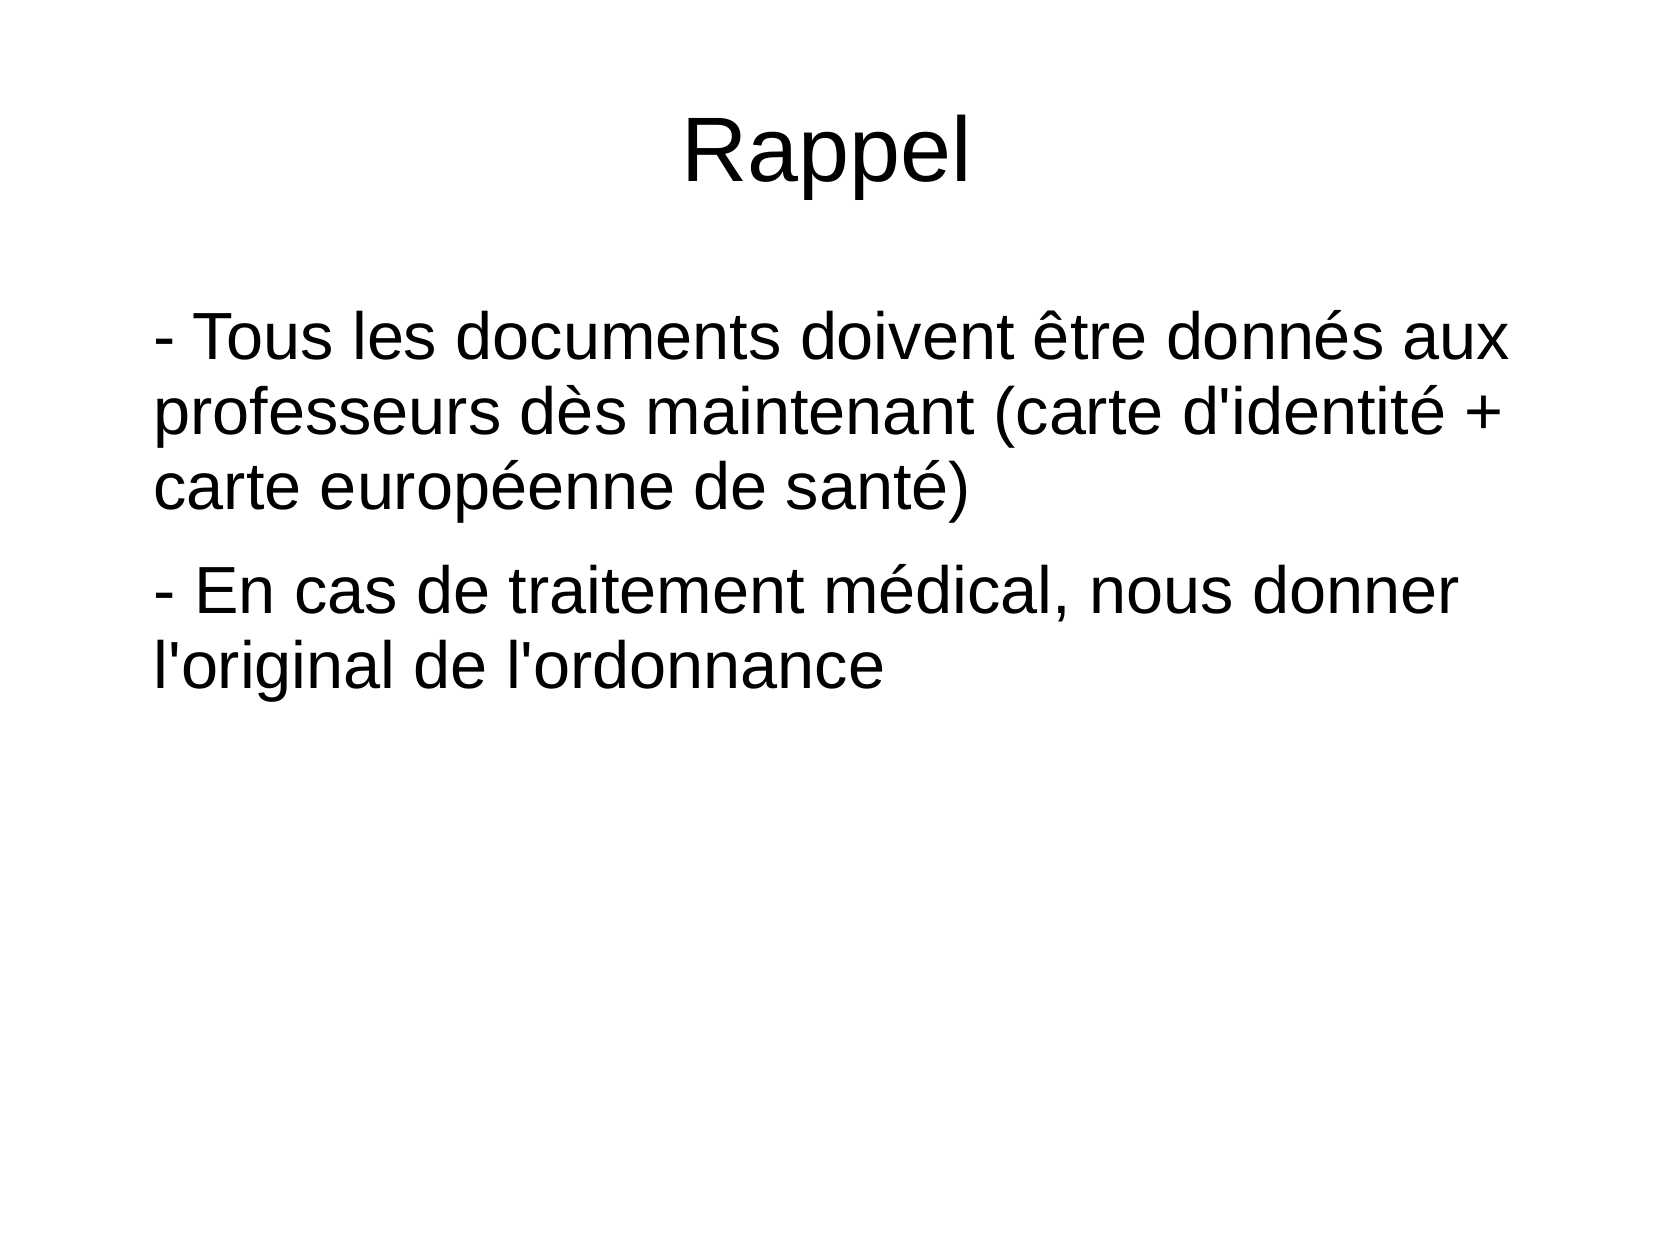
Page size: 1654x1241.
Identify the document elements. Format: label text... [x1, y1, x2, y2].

list - Tous les documents doivent être donnés aux professeurs dès maintenant (carte d'identité + carte européenne de santé) - En cas de traitement médical, nous donner l'original de l'ordonnance [82, 299, 1571, 1019]
title Rappel [82, 47, 1571, 252]
